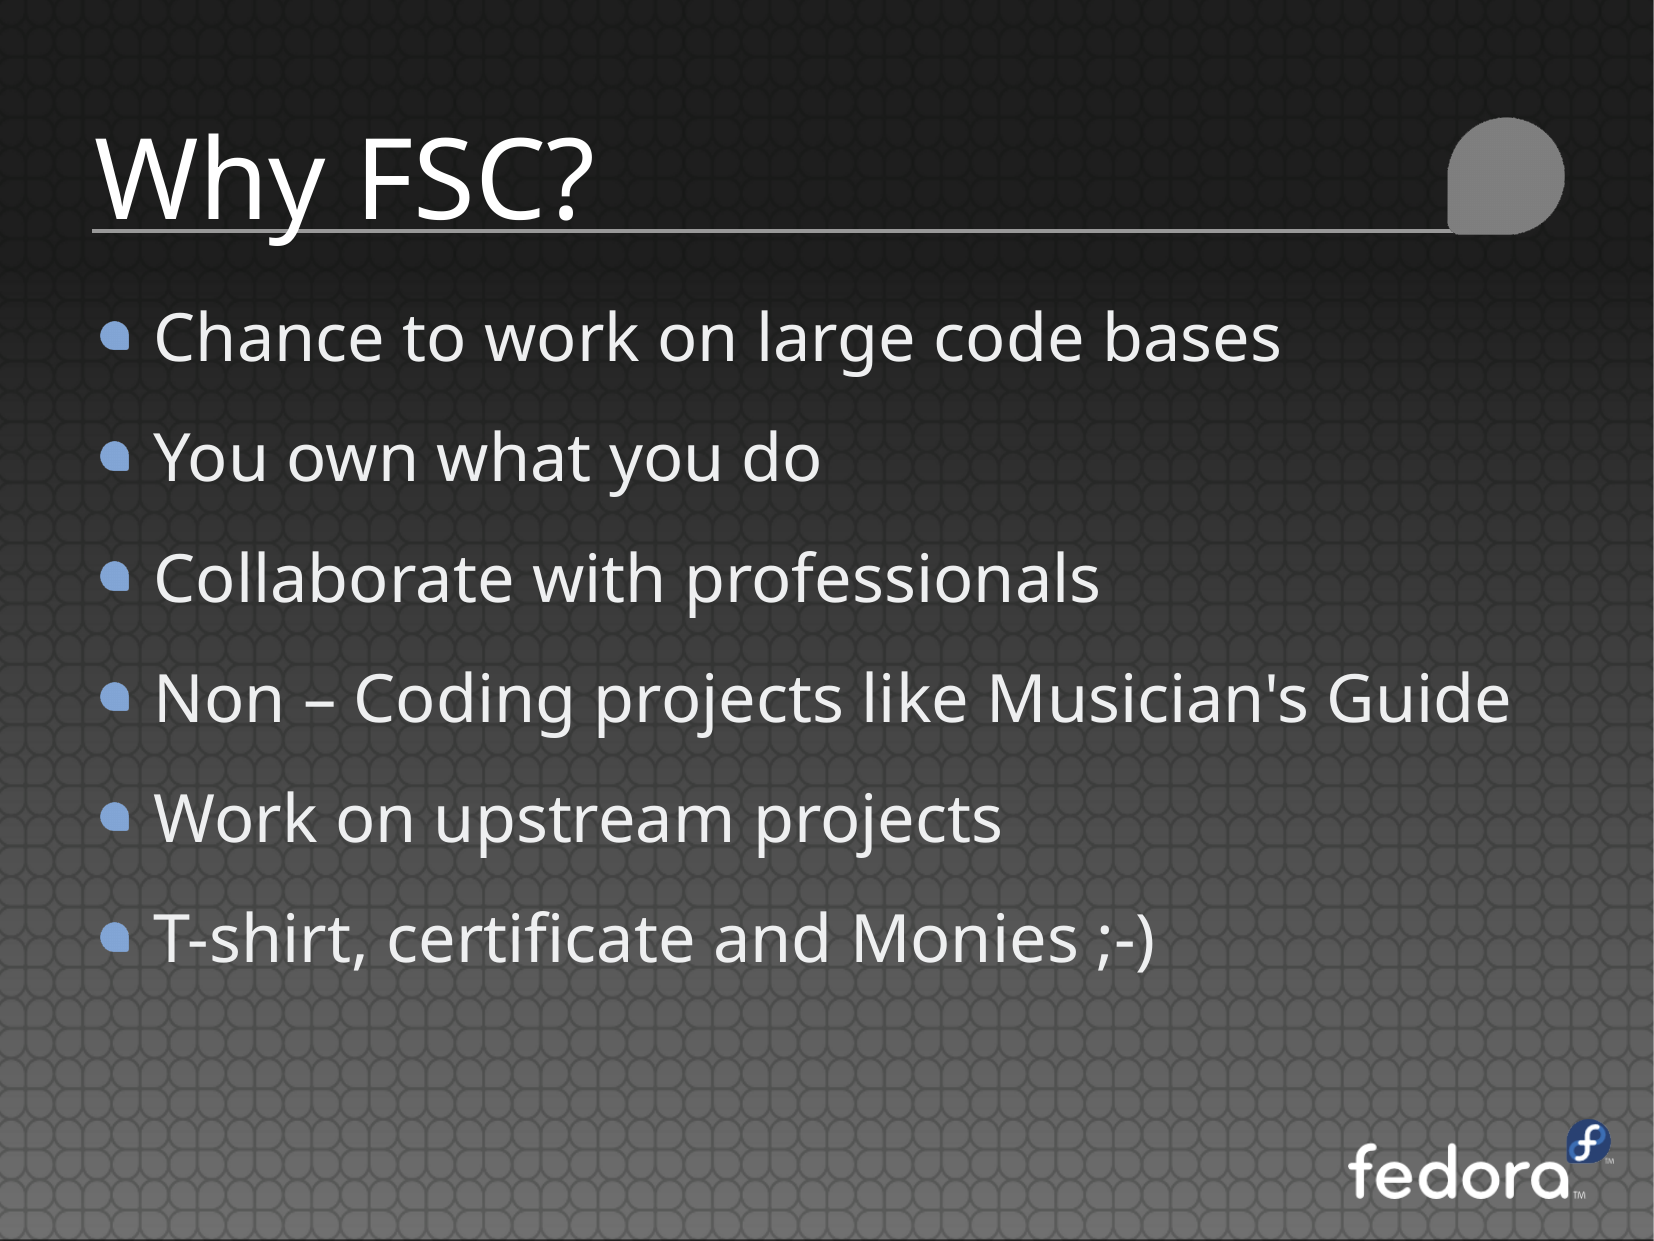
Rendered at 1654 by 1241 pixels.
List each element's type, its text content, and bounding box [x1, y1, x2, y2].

picture [0, 0, 1654, 1241]
title Why FSC? [94, 100, 1426, 251]
list Chance to work on large code bases You own what you do Collaborate with professionals Non – Coding projects like Musician's Guide Work on upstream projects T-shirt, certificate and Monies ;-) [82, 290, 1619, 1094]
